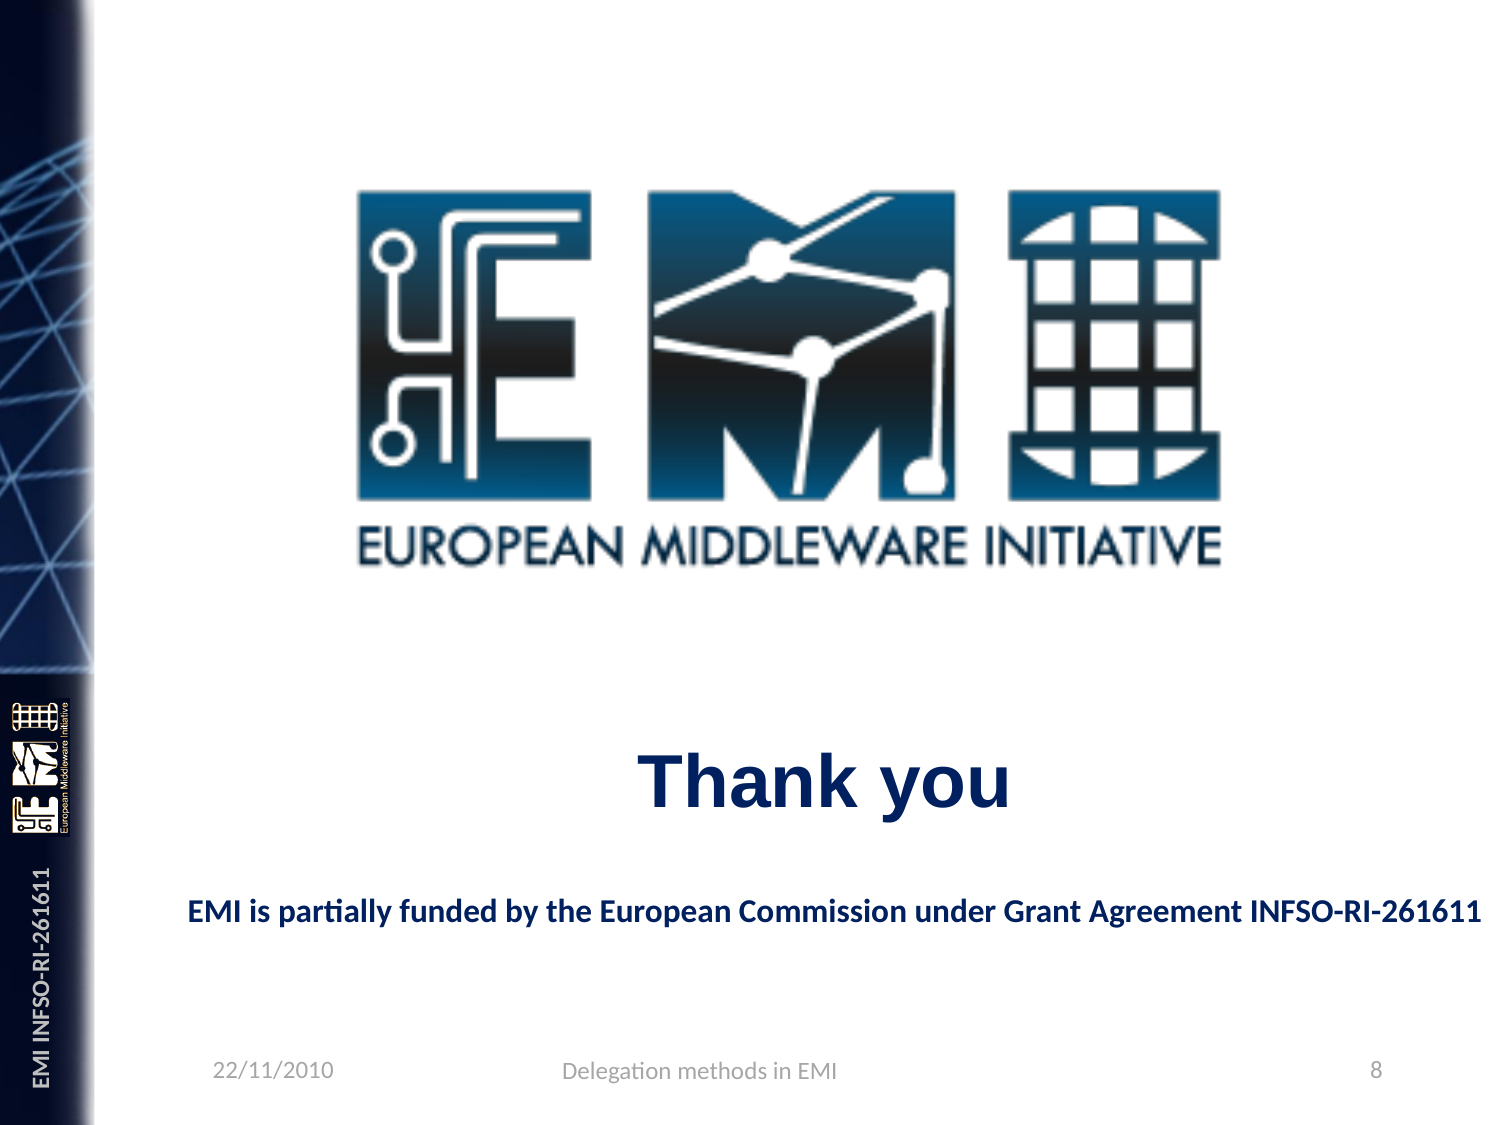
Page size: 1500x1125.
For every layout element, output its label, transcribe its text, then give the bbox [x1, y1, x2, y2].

title Thank you [222, 687, 1428, 820]
text_box <number> [1354, 1042, 1424, 1103]
text_box EMI is partially funded by the European Commission under Grant Agreement INFSO-RI-261611 [160, 820, 1500, 1009]
picture [165, 128, 1408, 651]
picture [0, 0, 106, 1125]
